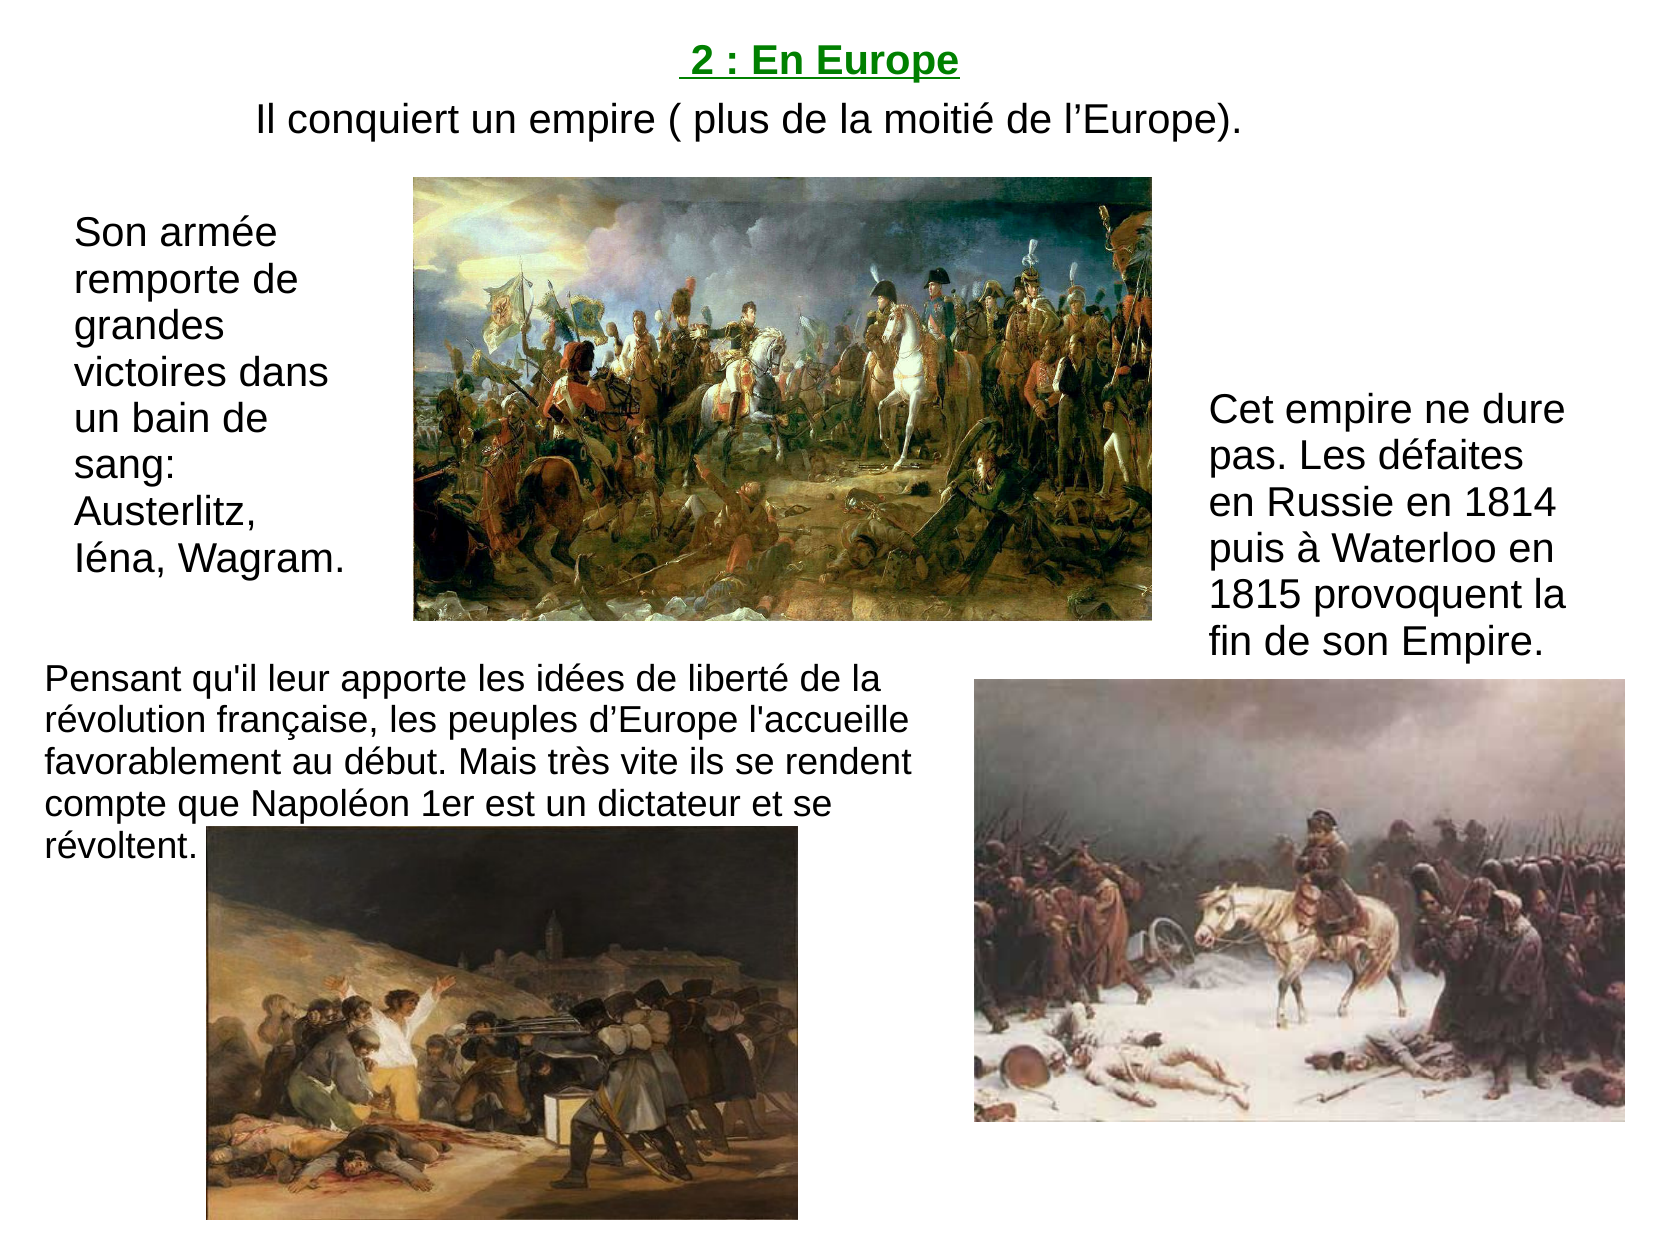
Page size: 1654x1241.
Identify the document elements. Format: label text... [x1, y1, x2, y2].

text_box Cet empire ne dure pas. Les défaites en Russie en 1814 puis à Waterloo en 1815 provoquent la fin de son Empire. [1193, 378, 1595, 679]
picture [974, 679, 1625, 1123]
picture [413, 177, 1152, 621]
text_box 2 : En Europe [664, 29, 975, 88]
text_box Son armée remporte de grandes victoires dans un bain de sang: Austerlitz, Iéna, Wagram. [59, 201, 366, 591]
text_box Il conquiert un empire ( plus de la moitié de l’Europe). [240, 88, 1270, 151]
text_box Pensant qu'il leur apporte les idées de liberté de la révolution française, les peuples d’Europe l'accueille favorablement au début. Mais très vite ils se rendent compte que Napoléon 1er est un dictateur et se révoltent. [29, 649, 945, 875]
picture [206, 826, 798, 1220]
